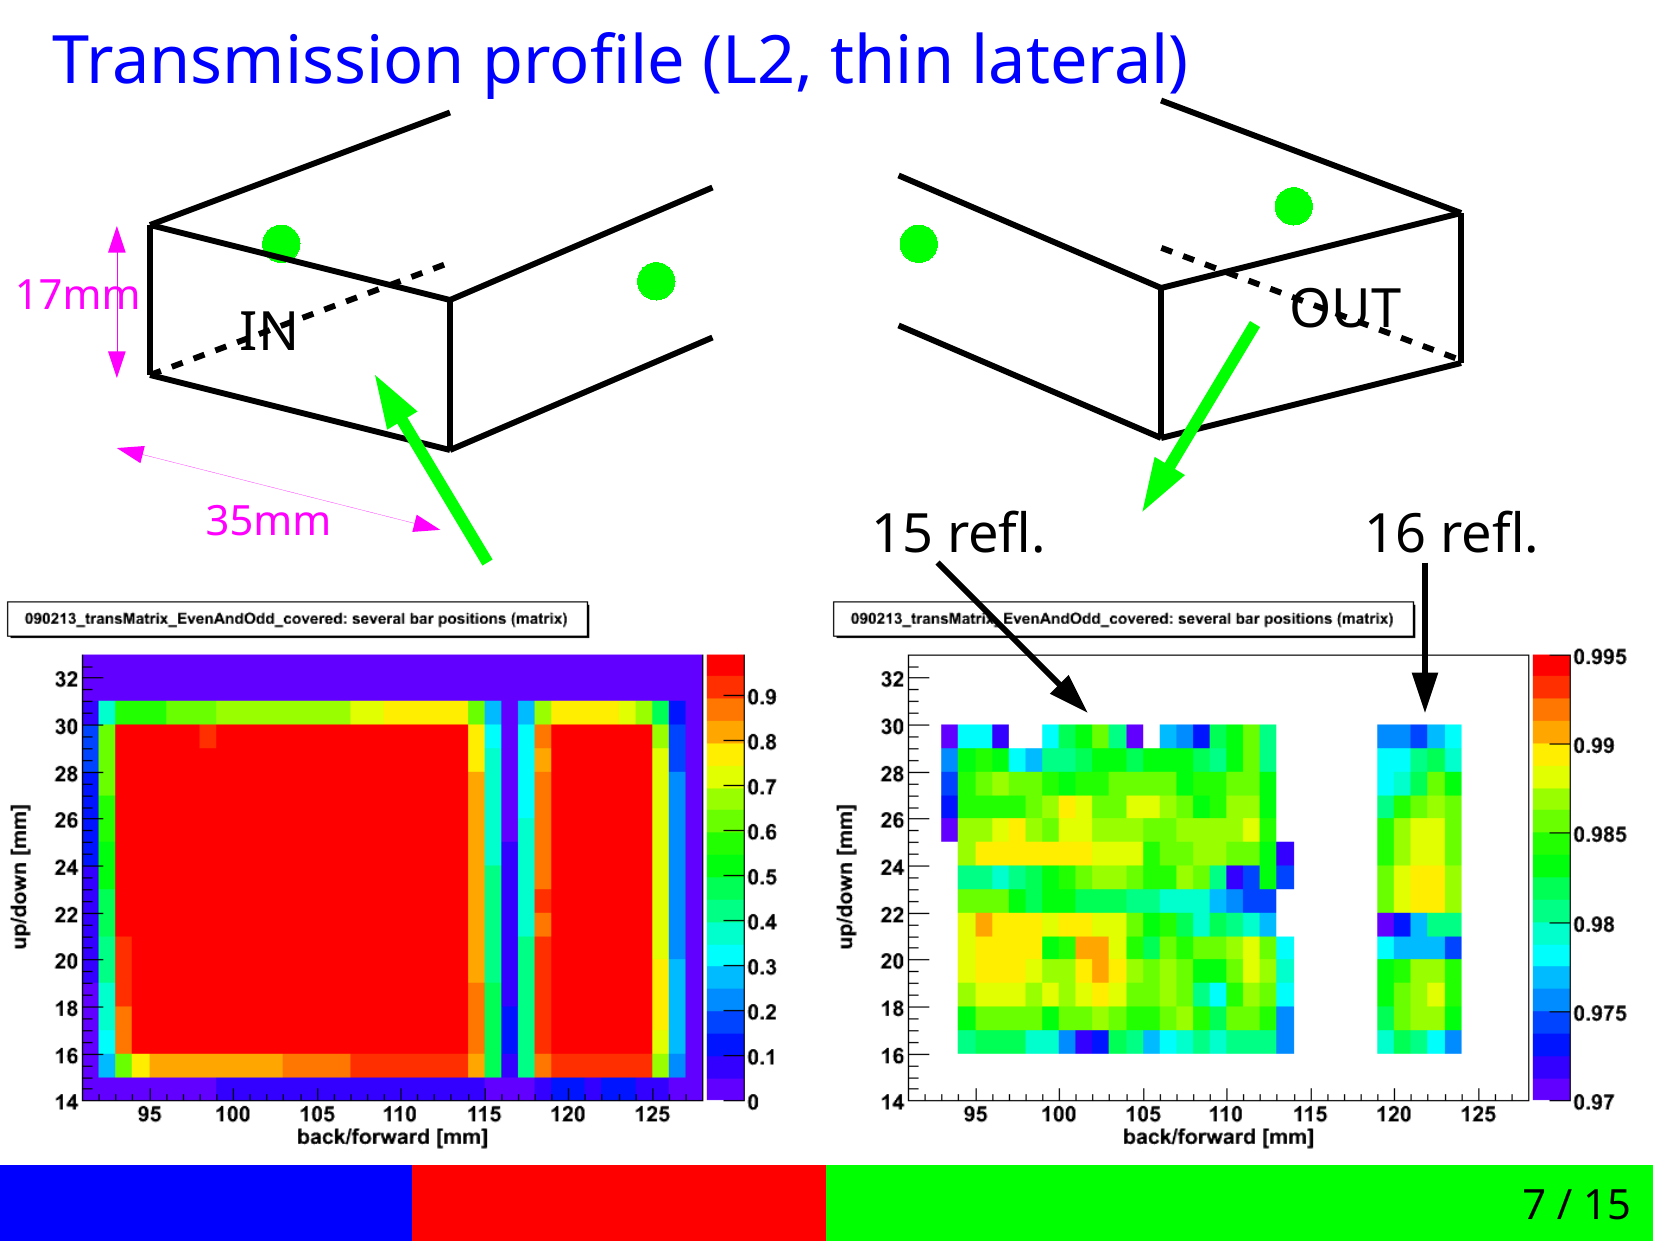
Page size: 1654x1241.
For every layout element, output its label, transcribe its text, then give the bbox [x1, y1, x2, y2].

text_box Transmission profile (L2, thin lateral) [37, 4, 1236, 113]
picture [0, 599, 1653, 1157]
text_box [1275, 187, 1313, 226]
text_box 35mm [190, 483, 337, 557]
text_box 17mm [0, 257, 139, 331]
text_box 15 refl. [856, 487, 1072, 578]
text_box 7 / 15 [1507, 1167, 1653, 1241]
text_box [900, 225, 938, 263]
text_box [637, 262, 676, 301]
text_box [262, 225, 301, 257]
text_box [0, 1145, 1653, 1241]
text_box 16 refl. [1350, 487, 1566, 578]
text_box [270, 259, 285, 263]
text_box OUT [1275, 262, 1426, 353]
text_box IN [225, 284, 328, 376]
